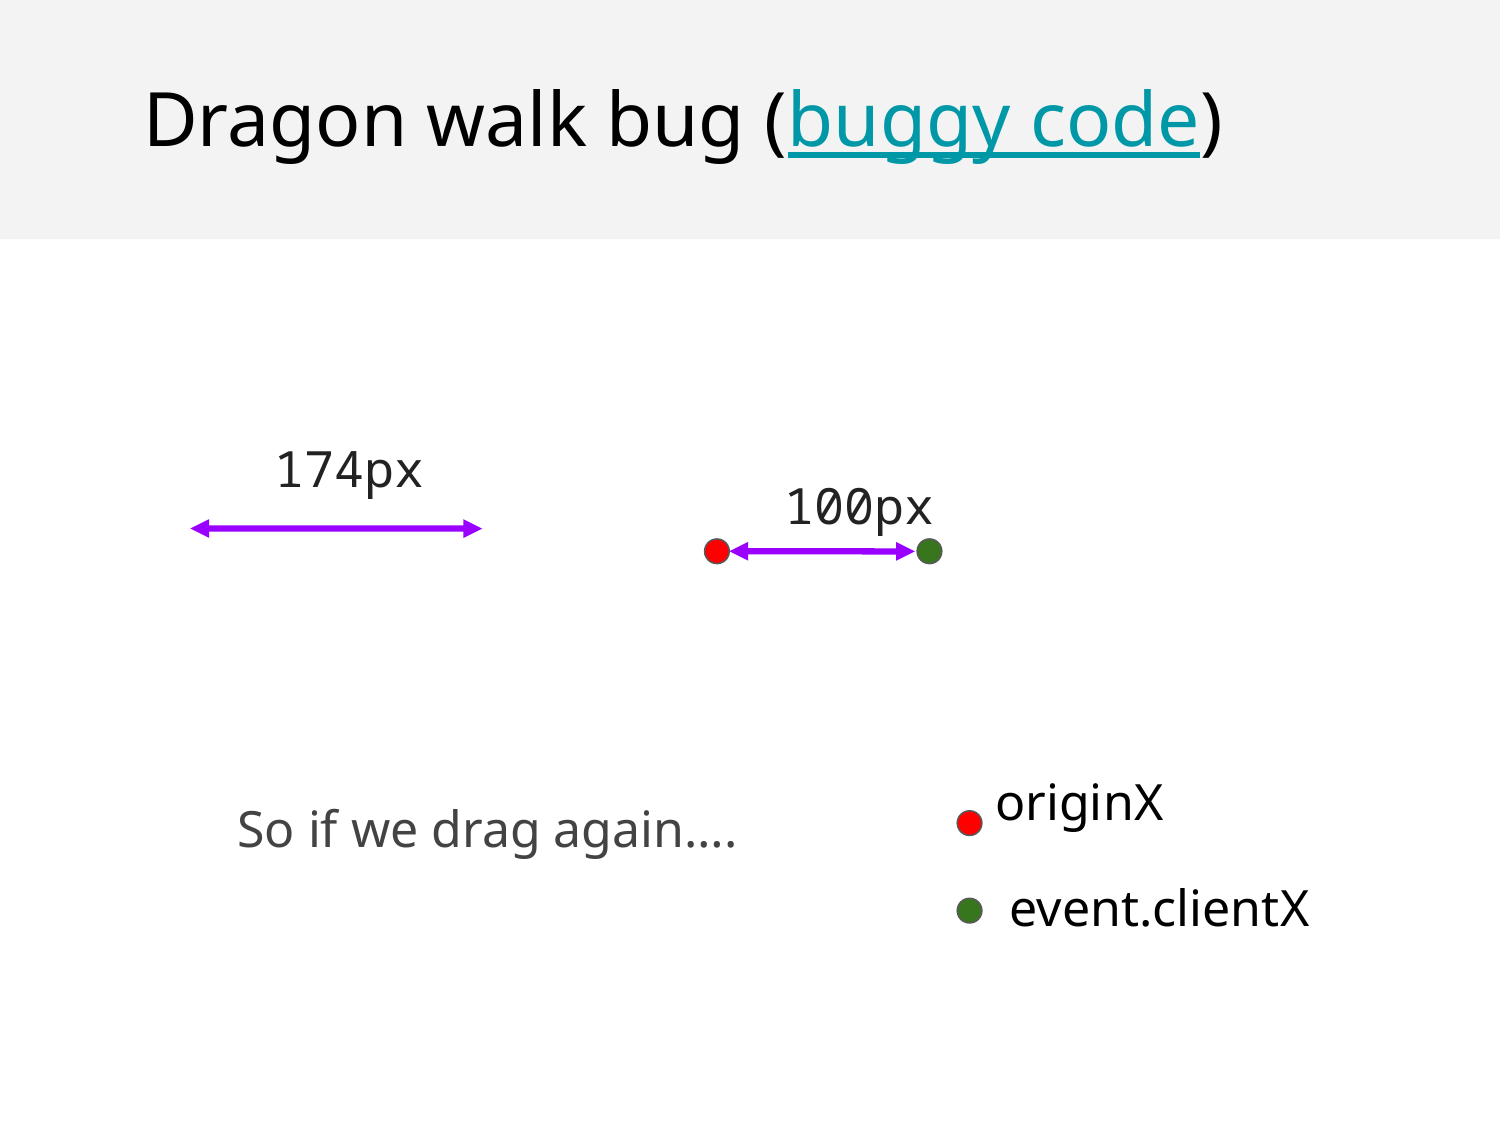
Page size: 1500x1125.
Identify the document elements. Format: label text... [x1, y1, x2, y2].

text_box event.clientX [994, 861, 1432, 1002]
text_box 174px [259, 422, 470, 473]
text_box 174px [342, 457, 352, 473]
title Dragon walk bug (buggy code) [128, 56, 1372, 183]
text_box originX [980, 755, 1215, 897]
text_box [704, 538, 730, 564]
list So if we drag again…. [222, 773, 787, 986]
text_box 100px [851, 492, 864, 510]
text_box [957, 810, 980, 836]
picture [191, 344, 1248, 710]
text_box [957, 898, 982, 923]
text_box [917, 538, 942, 564]
text_box 174px [372, 463, 387, 473]
text_box 100px [882, 500, 897, 510]
text_box 100px [769, 459, 980, 510]
text_box 100px [821, 492, 834, 510]
